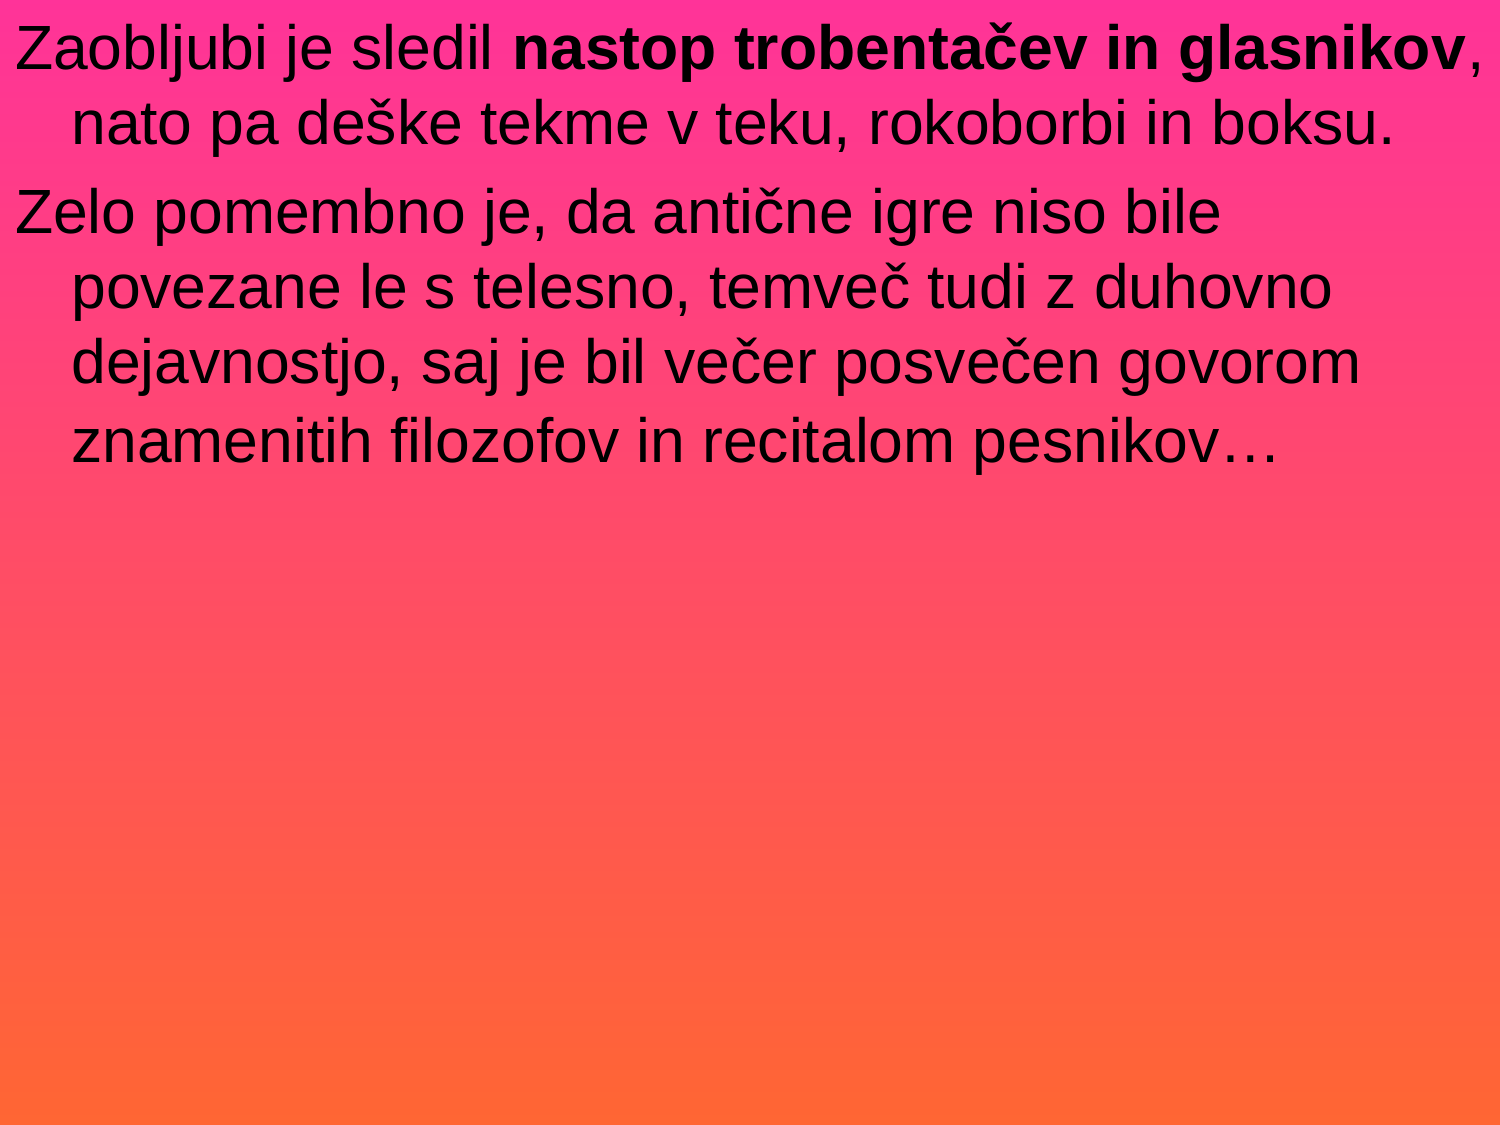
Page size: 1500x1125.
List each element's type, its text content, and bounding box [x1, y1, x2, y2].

list Zaobljubi je sledil nastop trobentačev in glasnikov, nato pa deške tekme v teku, rokoborbi in boksu. Zelo pomembno je, da antične igre niso bile povezane le s telesno, temveč tudi z duhovno dejavnostjo, saj je bil večer posvečen govorom znamenitih filozofov in recitalom pesnikov… [0, 0, 1500, 1125]
